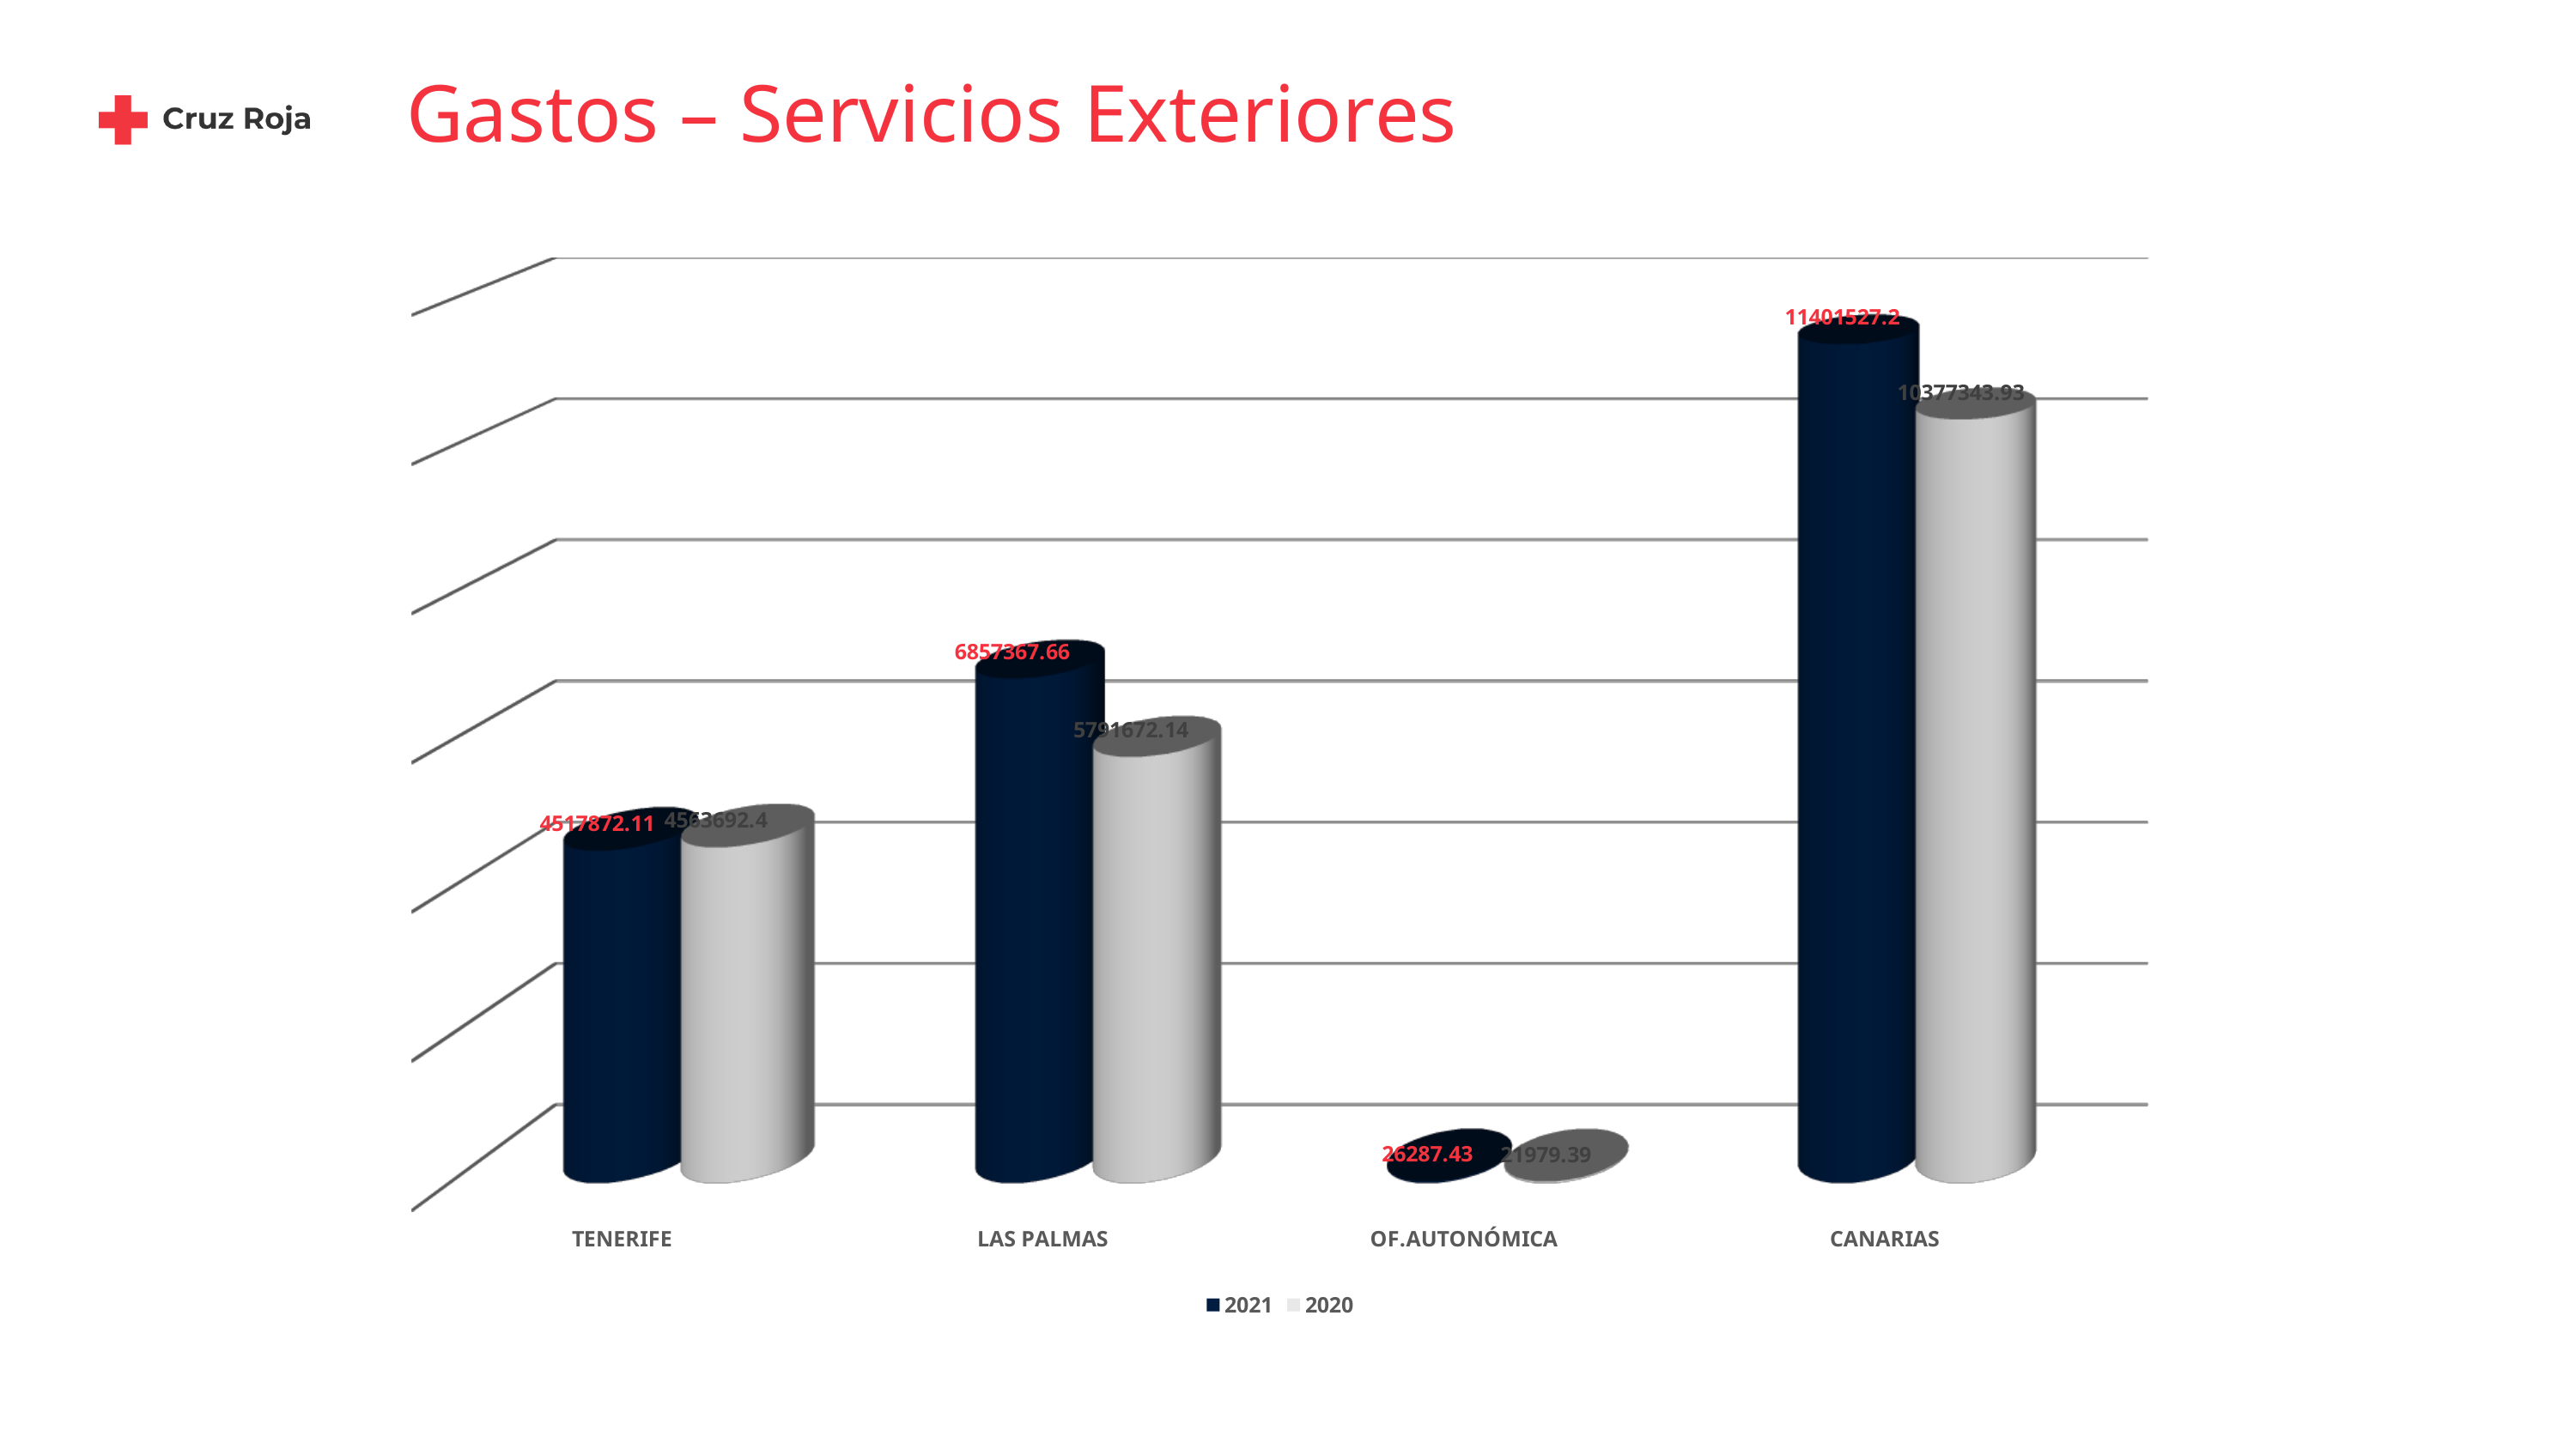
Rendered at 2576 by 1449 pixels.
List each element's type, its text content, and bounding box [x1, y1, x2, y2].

text_box Gastos – Servicios Exteriores [393, 75, 2501, 165]
chart [367, 236, 2194, 1325]
